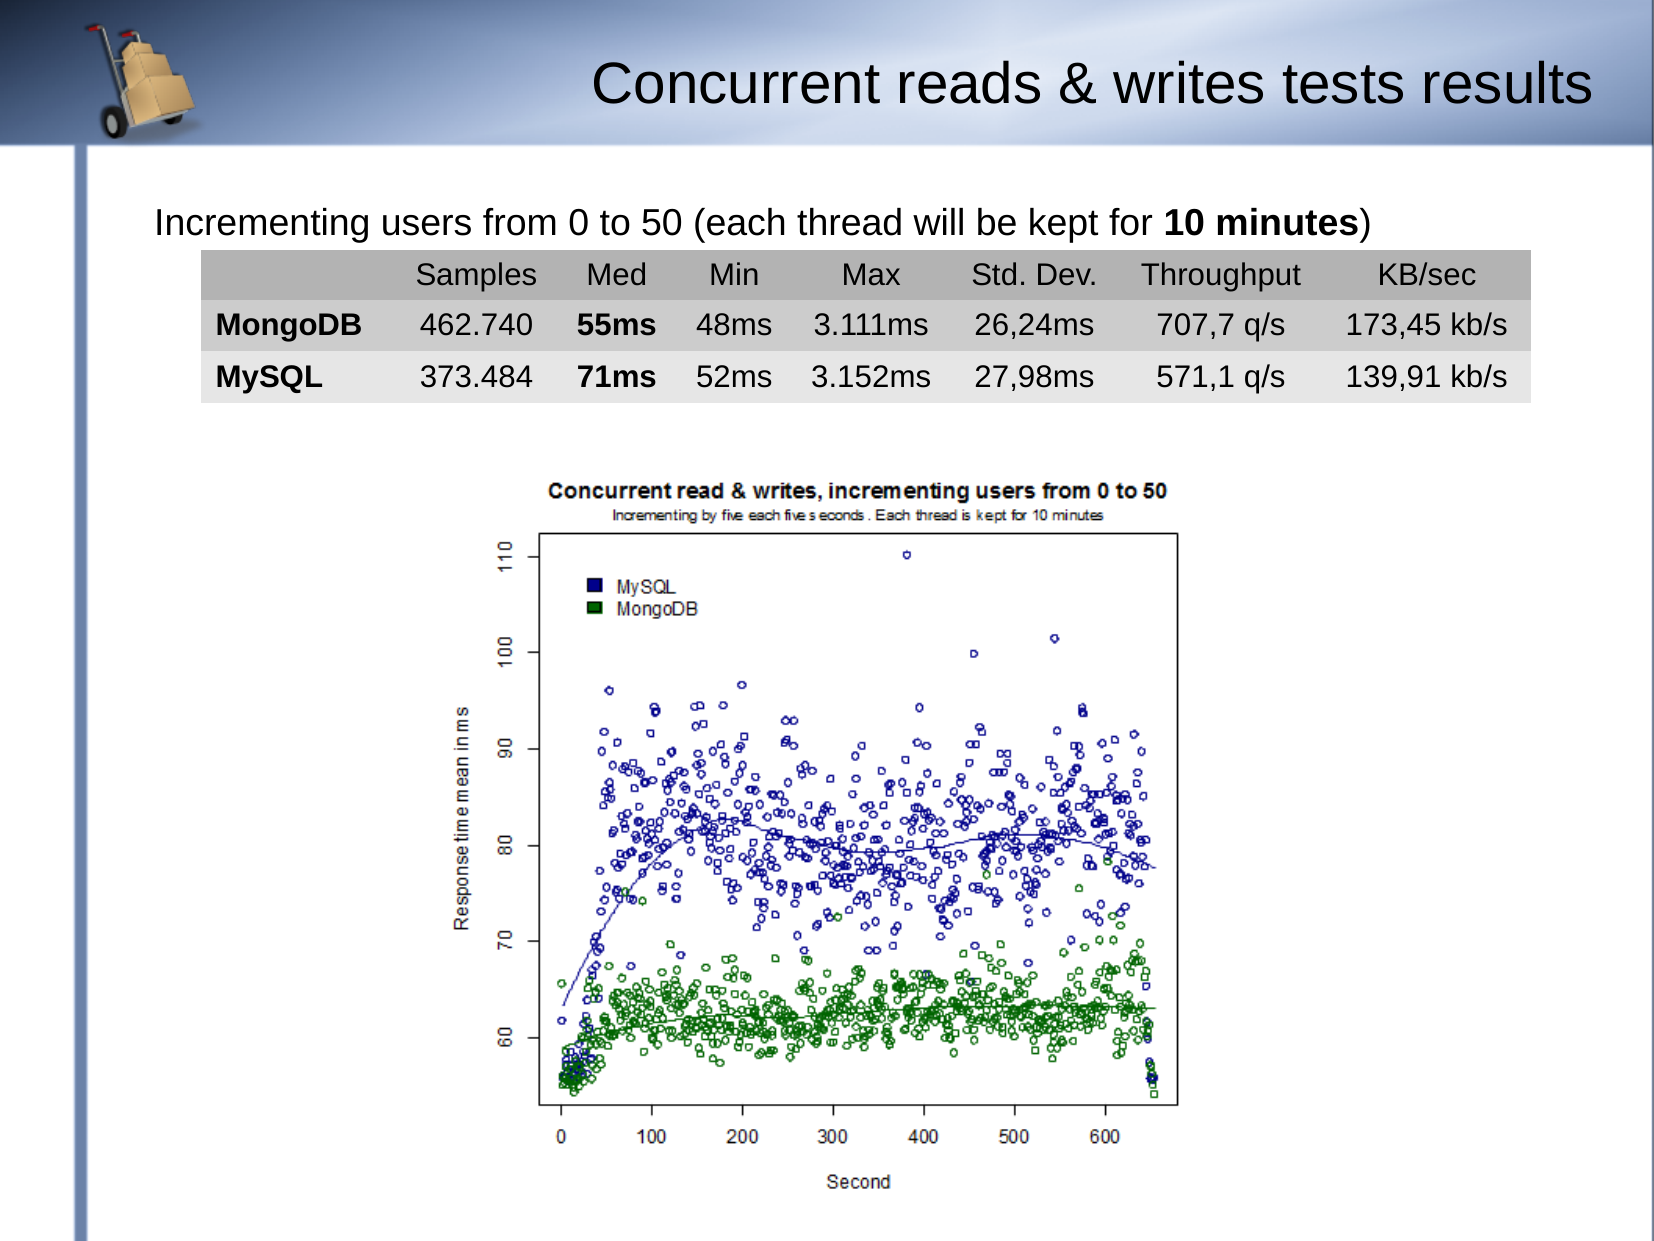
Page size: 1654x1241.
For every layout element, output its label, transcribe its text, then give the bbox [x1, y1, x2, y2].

table_header Min [676, 250, 793, 300]
table_cell MySQL [201, 351, 396, 403]
table_header KB/sec [1323, 250, 1531, 300]
table_cell 139,91 kb/s [1323, 351, 1531, 403]
table_header Std. Dev. [950, 250, 1119, 300]
table_cell 52ms [676, 351, 793, 403]
table_cell 26,24ms [950, 300, 1119, 351]
table_header Med [558, 250, 676, 300]
table_cell 3.152ms [793, 351, 950, 403]
table_cell 3.111ms [793, 300, 950, 351]
table_cell 27,98ms [950, 351, 1119, 403]
table_cell 48ms [676, 300, 793, 351]
list Incrementing users from 0 to 50 (each thread will be kept for 10 minutes) [154, 180, 1596, 1146]
table_cell 173,45 kb/s [1323, 300, 1531, 351]
title Concurrent reads & writes tests results [213, 49, 1596, 118]
picture [0, 0, 1654, 1241]
table_cell 707,7 q/s [1119, 300, 1323, 351]
table_cell 373.484 [396, 351, 558, 403]
table_cell MongoDB [201, 300, 396, 351]
table_cell 55ms [558, 300, 676, 351]
table_header Throughput [1119, 250, 1323, 300]
table_header Samples [396, 250, 558, 300]
table_header Max [793, 250, 950, 300]
table_cell 571,1 q/s [1119, 351, 1323, 403]
table_cell 71ms [558, 351, 676, 403]
table_header [201, 250, 396, 300]
table_cell 462.740 [396, 300, 558, 351]
